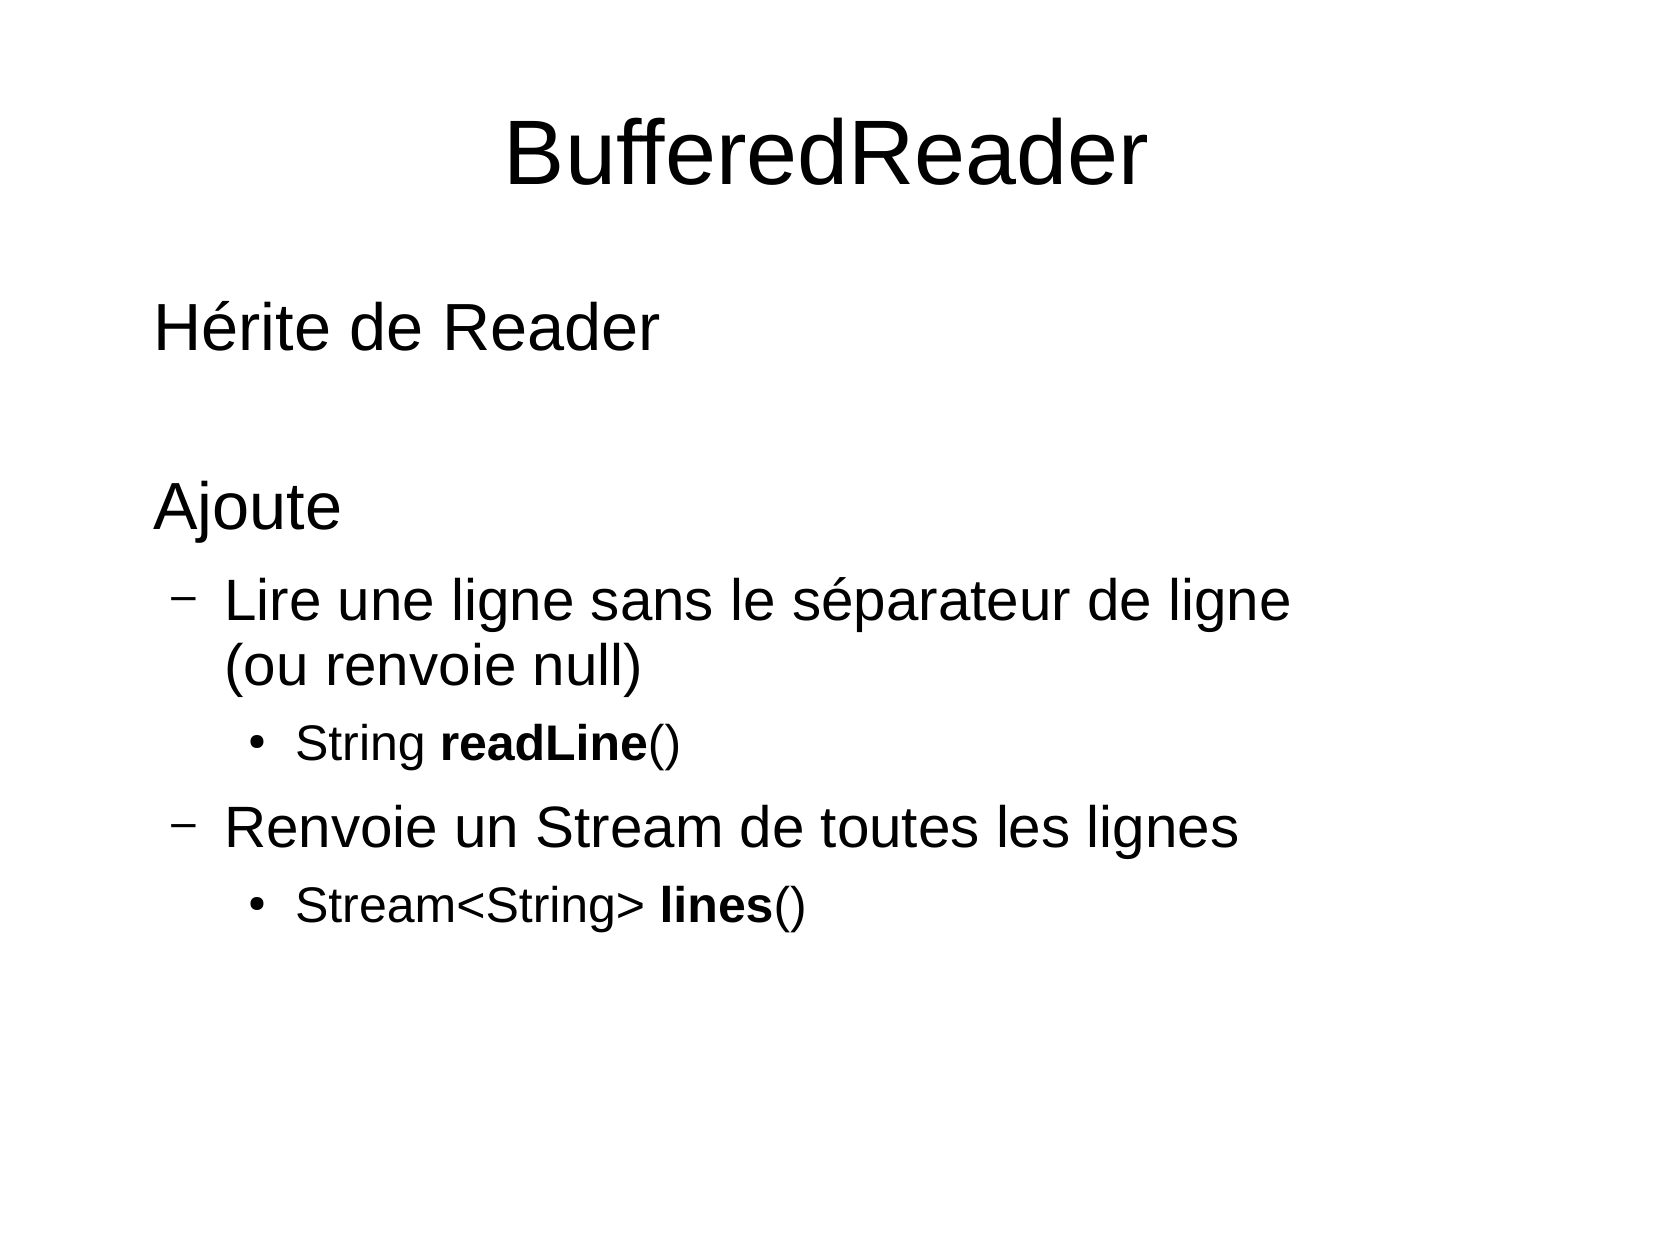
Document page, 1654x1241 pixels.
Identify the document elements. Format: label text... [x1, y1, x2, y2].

title BufferedReader [82, 49, 1571, 257]
list Hérite de Reader Ajoute Lire une ligne sans le séparateur de ligne (ou renvoie null) String readLine() Renvoie un Stream de toutes les lignes Stream<String> lines() [82, 290, 1571, 1156]
